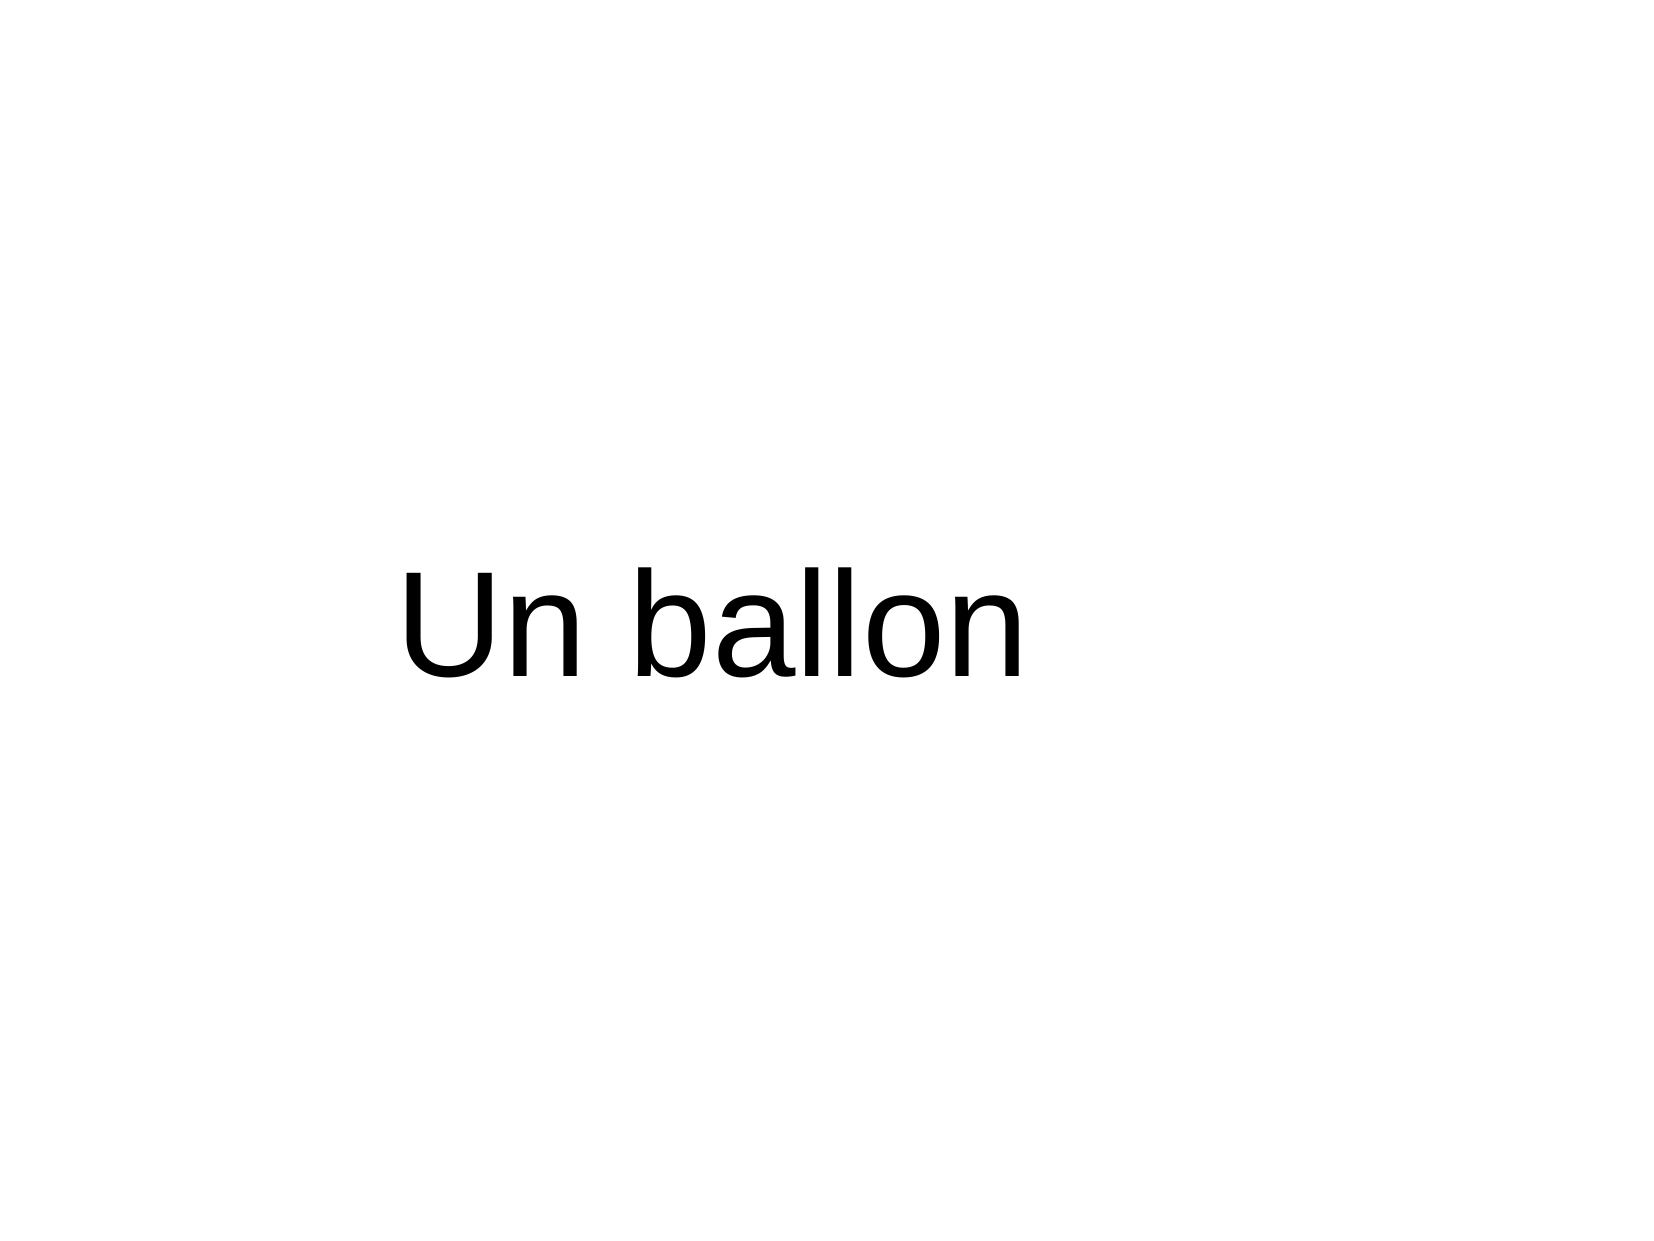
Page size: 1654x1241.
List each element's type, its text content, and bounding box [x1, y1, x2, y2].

text_box Un ballon [380, 533, 1279, 717]
